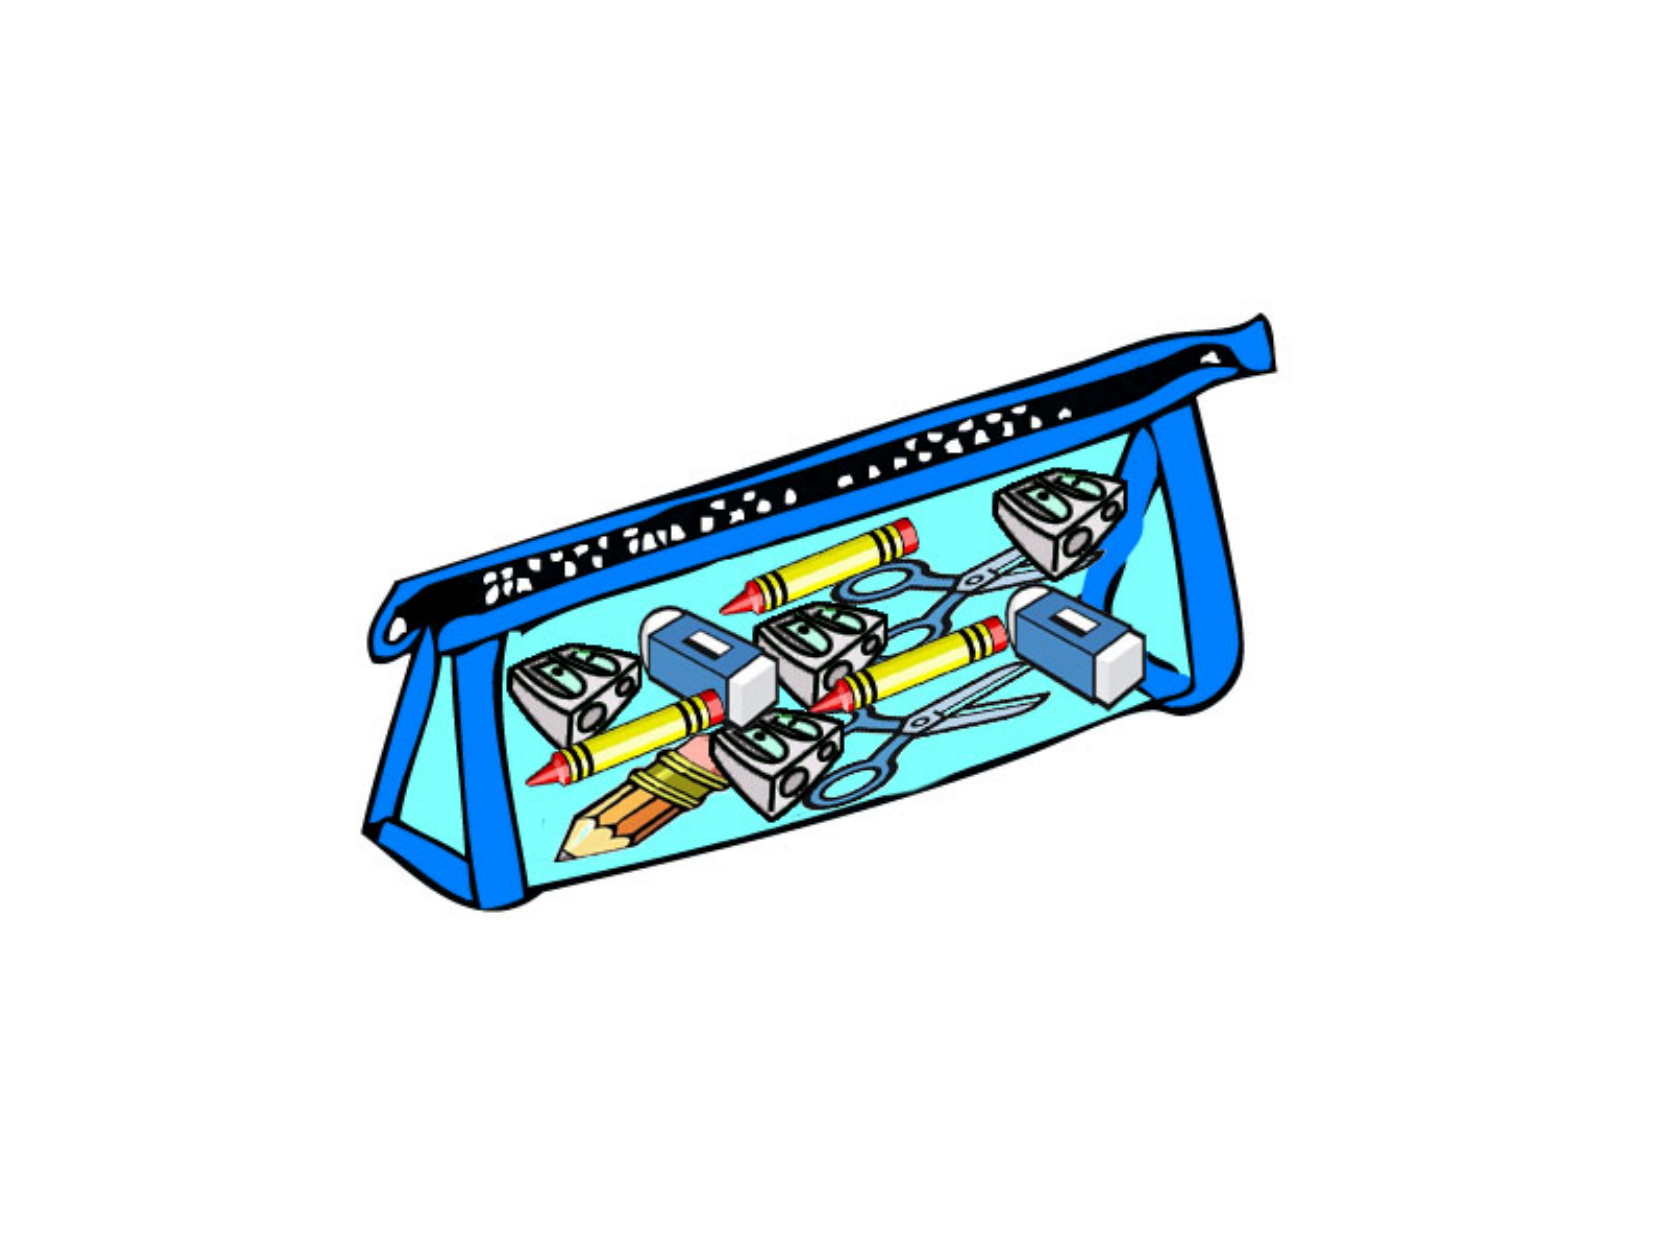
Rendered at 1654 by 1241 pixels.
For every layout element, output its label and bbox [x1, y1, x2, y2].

picture [357, 301, 1297, 940]
